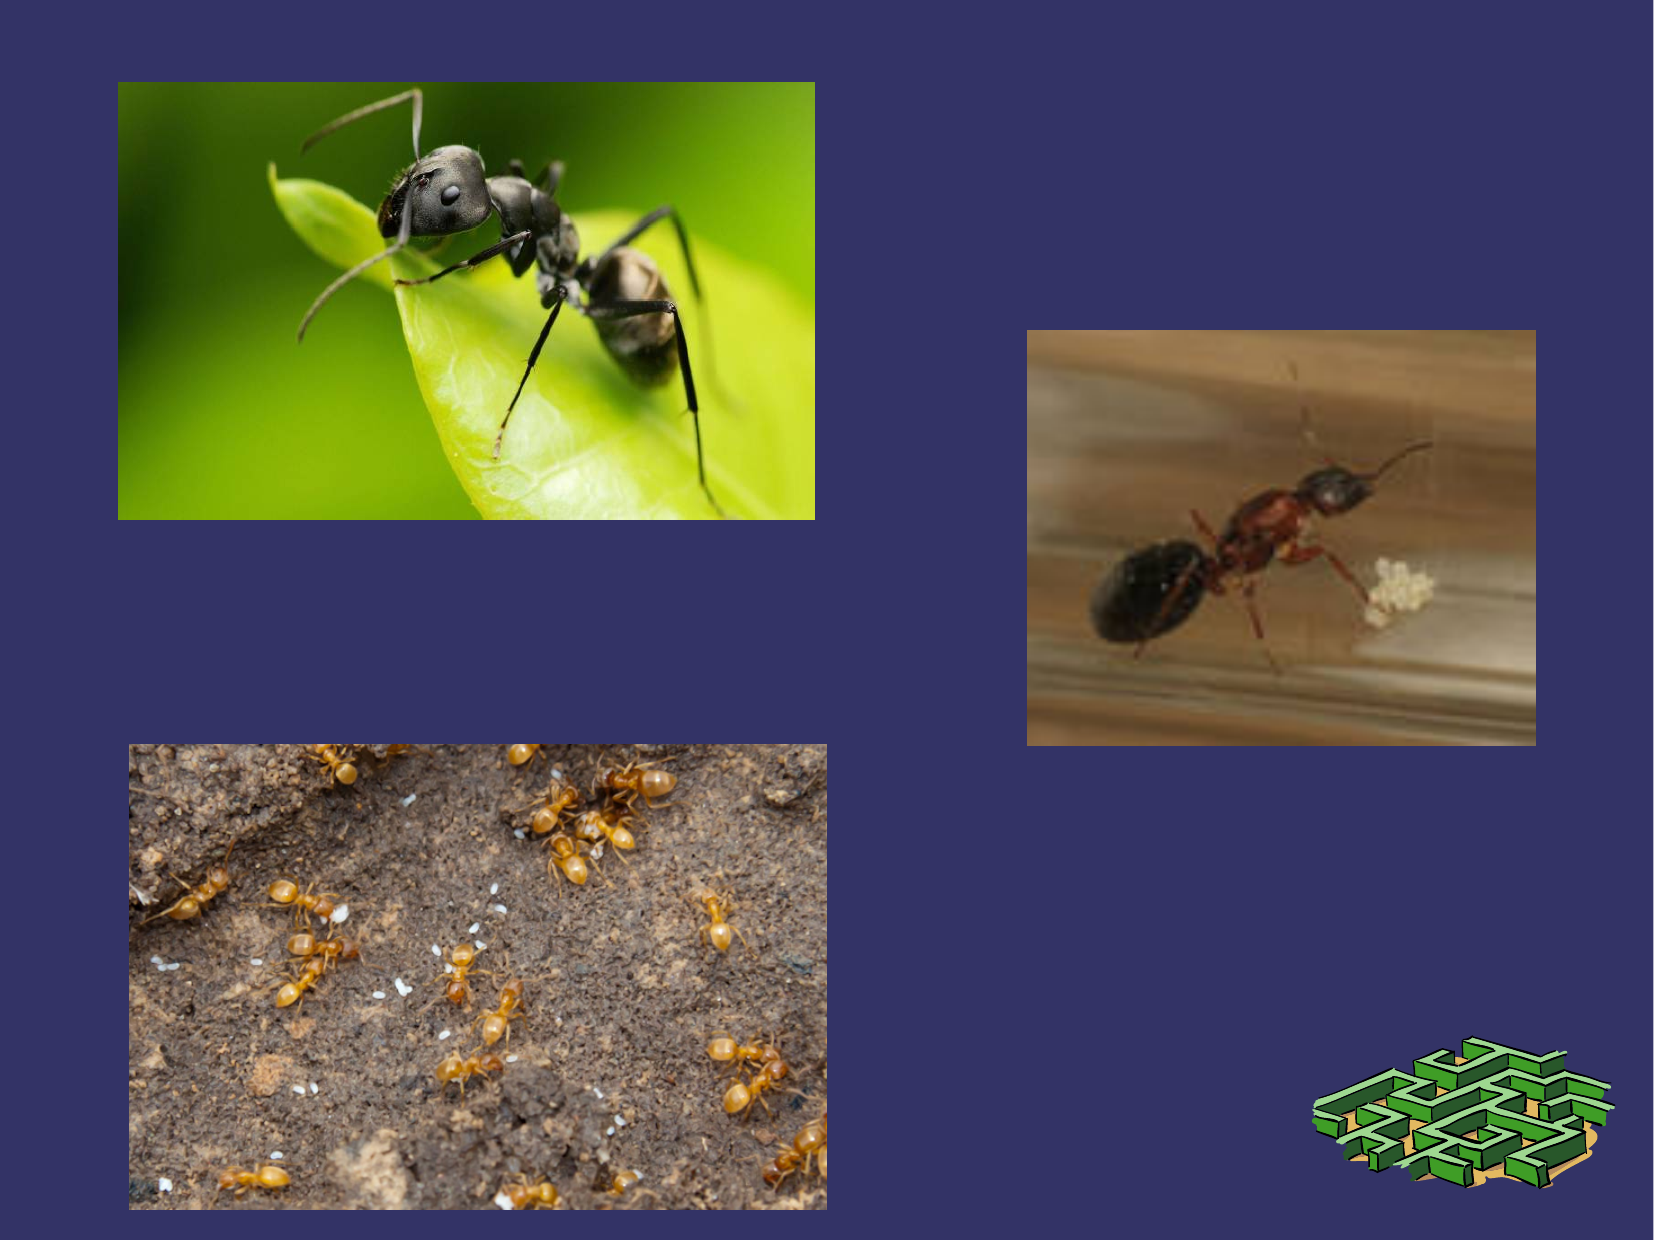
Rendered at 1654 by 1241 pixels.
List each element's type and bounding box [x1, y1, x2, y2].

picture [129, 744, 827, 1210]
picture [1027, 330, 1536, 746]
picture [118, 82, 815, 520]
